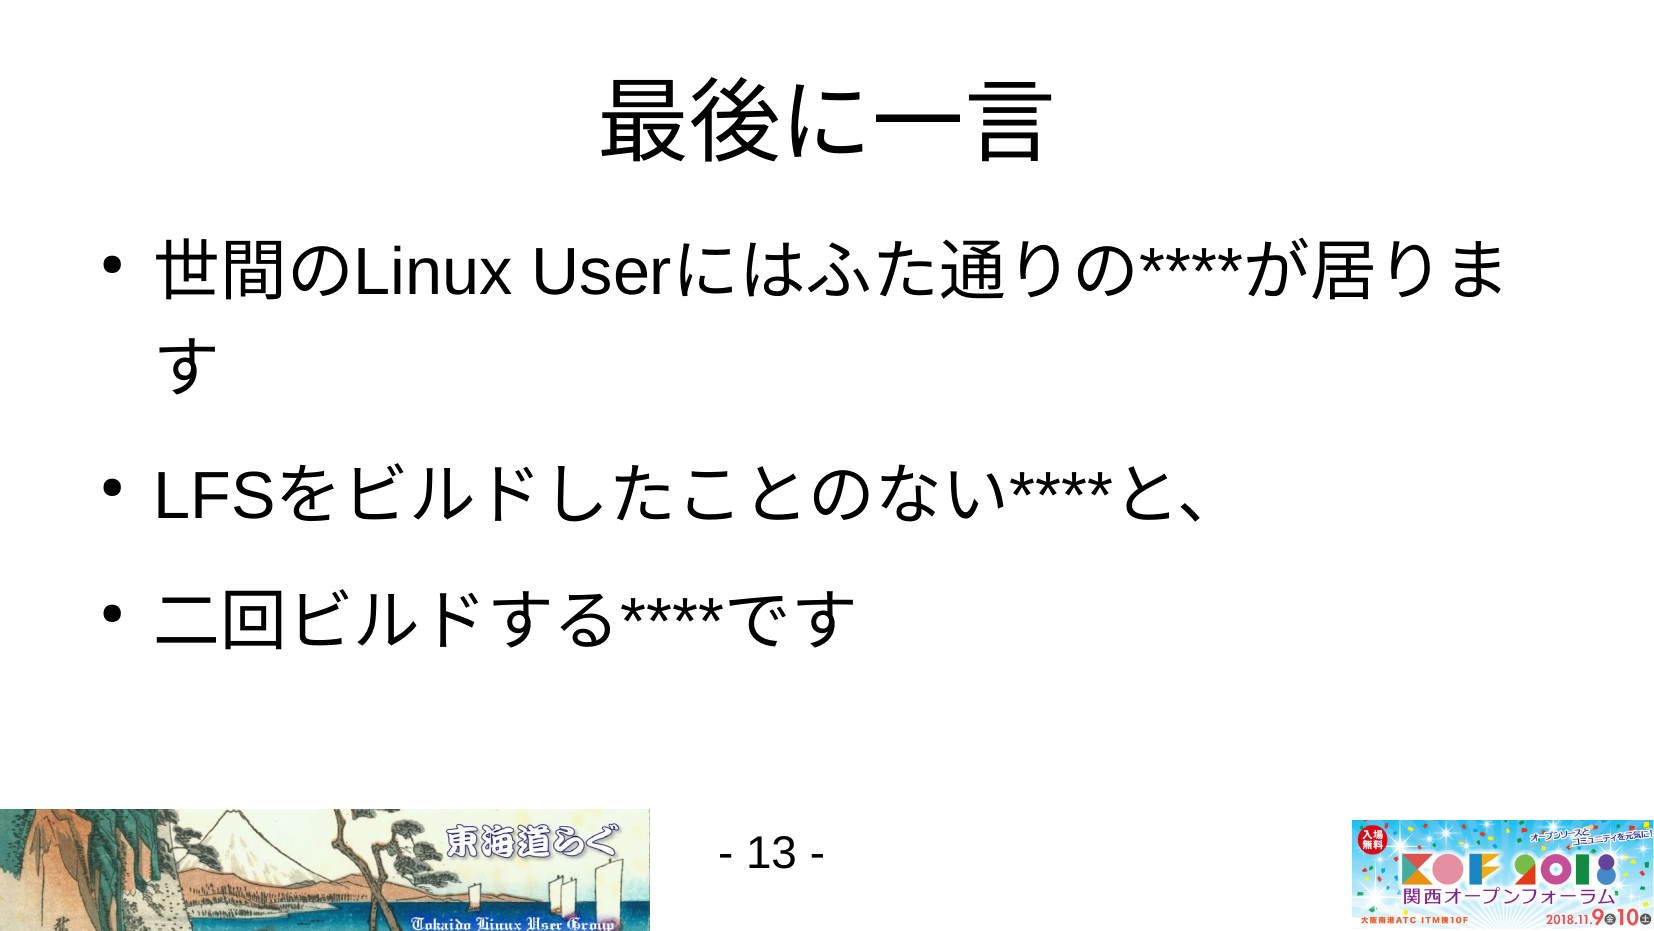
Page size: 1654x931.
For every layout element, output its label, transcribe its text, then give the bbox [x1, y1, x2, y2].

picture [1352, 820, 1654, 930]
title 最後に一言 [82, 37, 1571, 193]
text_box - <番号> - [733, 819, 968, 898]
picture [0, 809, 650, 931]
list 世間のLinux Userにはふた通りの****が居ります LFSをビルドしたことのない****と、 二回ビルドする****です [82, 217, 1571, 758]
